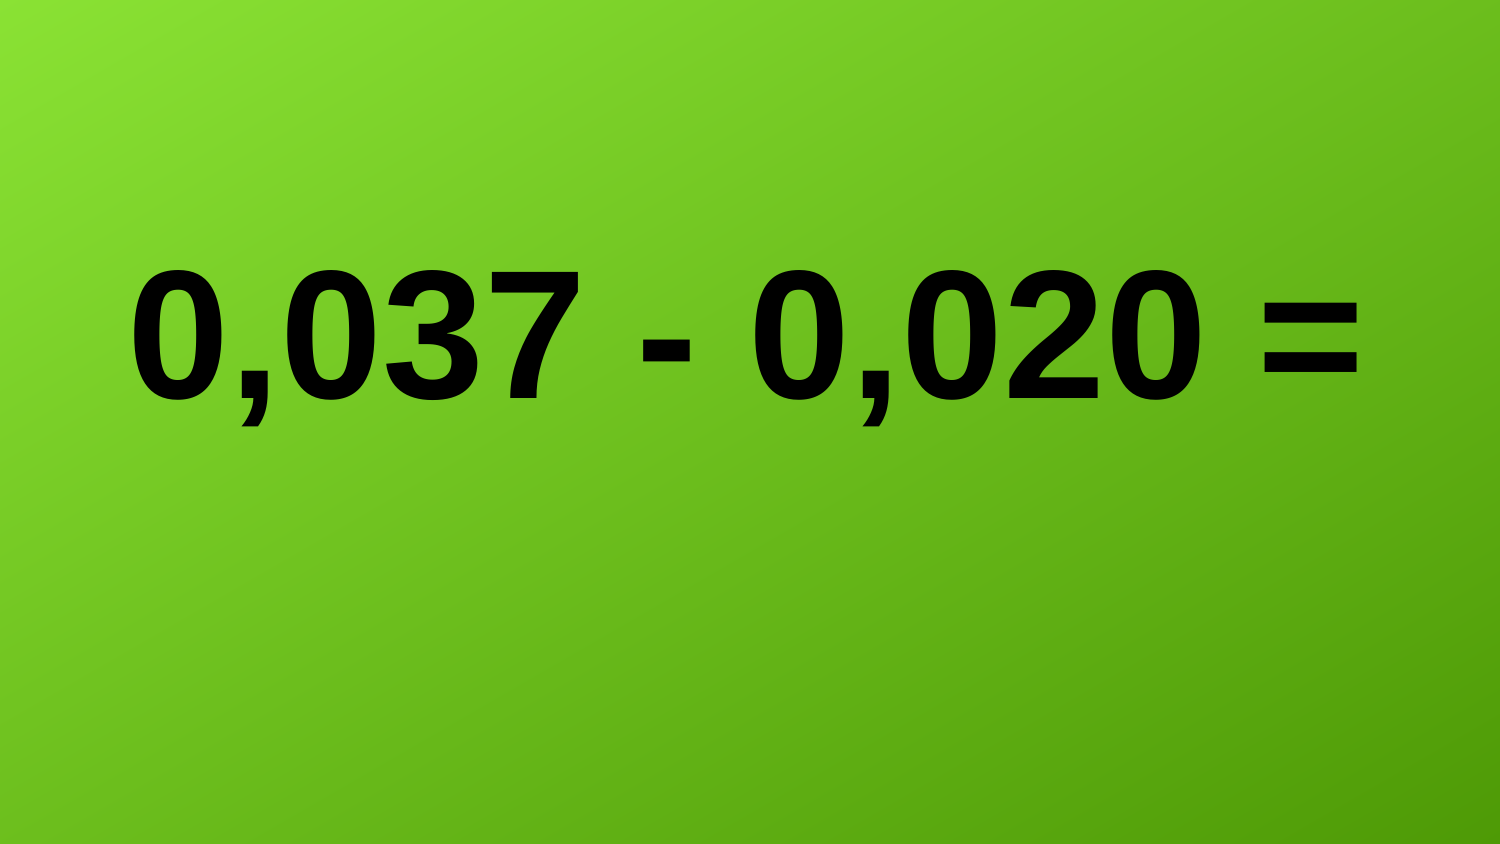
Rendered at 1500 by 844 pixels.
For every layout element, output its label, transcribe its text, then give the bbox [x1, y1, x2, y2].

title 0,037 - 0,020 = [112, 259, 1388, 450]
